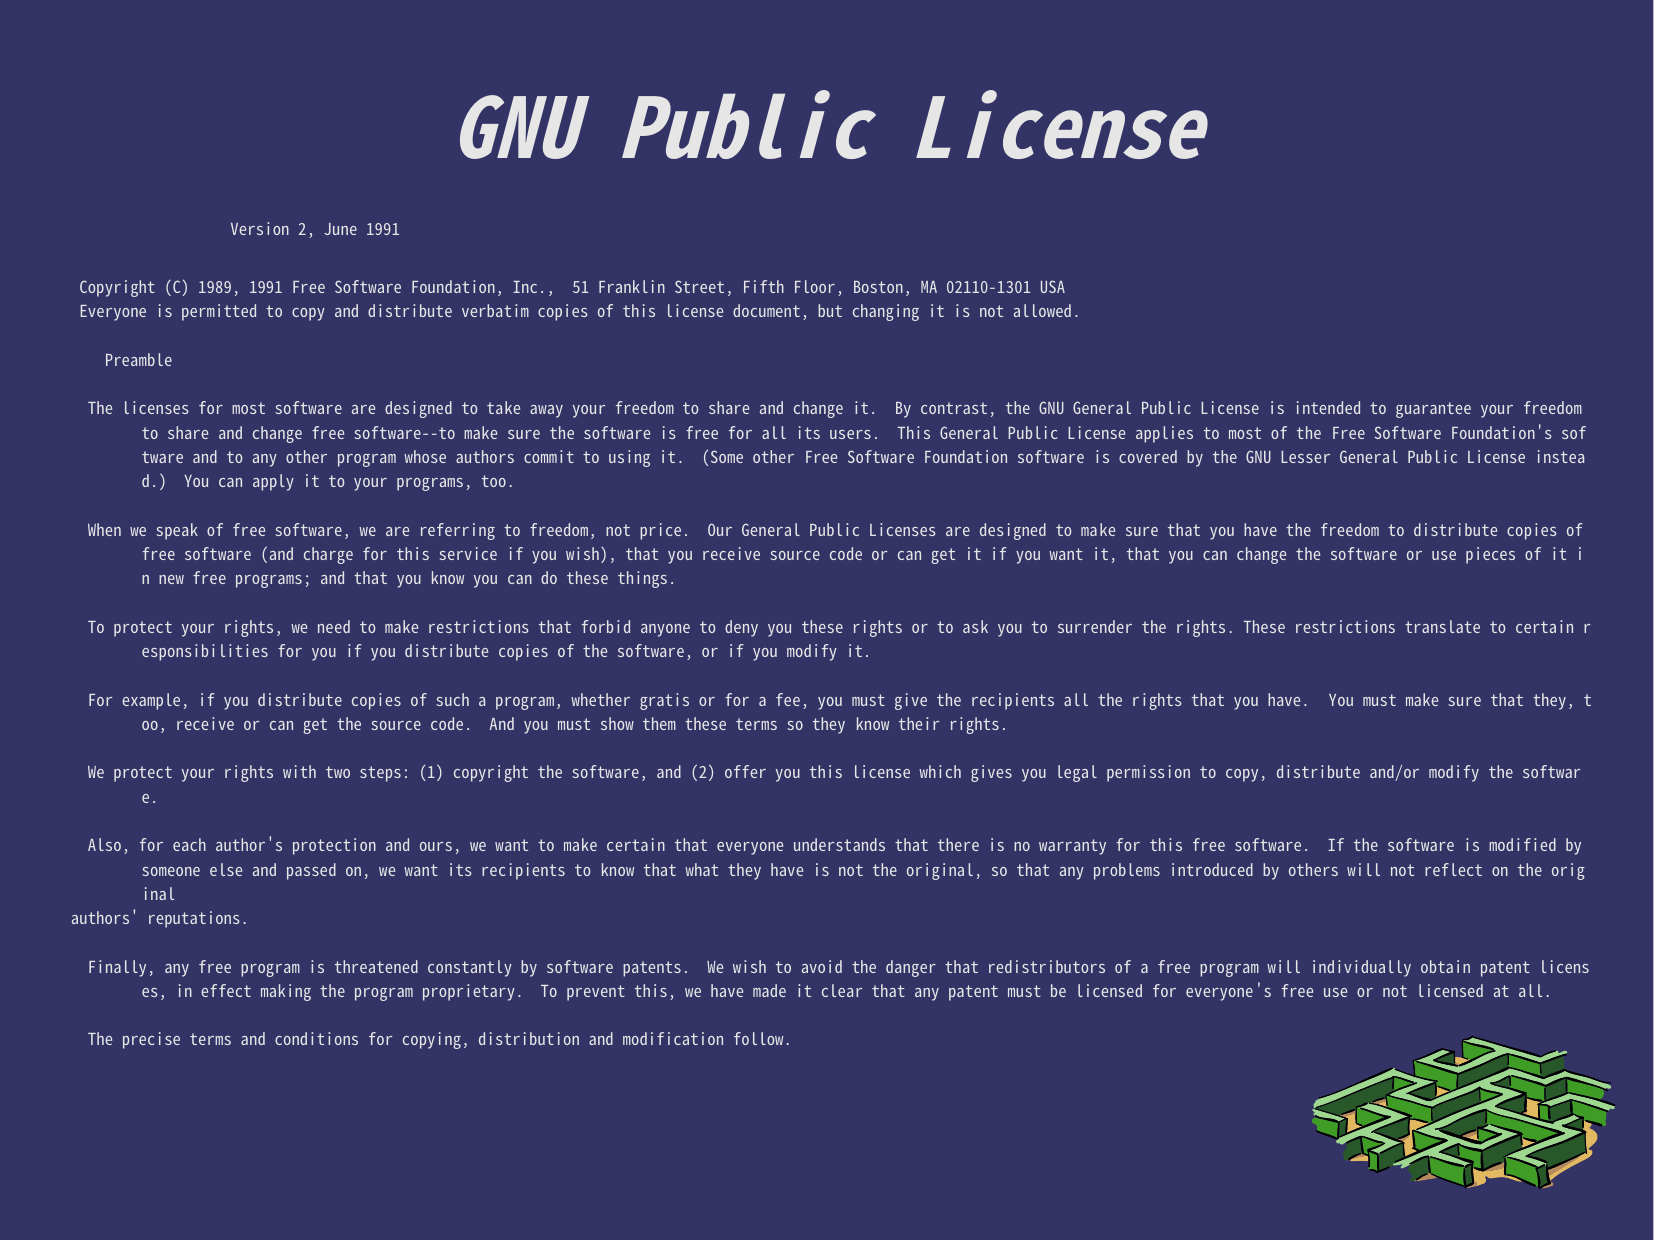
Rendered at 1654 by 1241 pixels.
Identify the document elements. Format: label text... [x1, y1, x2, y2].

title GNU Public License [121, 19, 1534, 177]
list Version 2, June 1991 Copyright (C) 1989, 1991 Free Software Foundation, Inc., 51 Franklin Street, Fifth Floor, Boston, MA 02110-1301 USA Everyone is permitted to copy and distribute verbatim copies of this license document, but changing it is not allowed. Preamble The licenses for most software are designed to take away your freedom to share and change it. By contrast, the GNU General Public License is intended to guarantee your freedom to share and change free software--to make sure the software is free for all its users. This General Public License applies to most of the Free Software Foundation's software and to any other program whose authors commit to using it. (Some other Free Software Foundation software is covered by the GNU Lesser General Public License instead.) You can apply it to your programs, too. When we speak of free software, we are referring to freedom, not price. Our General Public Licenses are designed to make sure that you have the freedom to distribute copies of free software (and charge for this service if you wish), that you receive source code or can get it if you want it, that you can change the software or use pieces of it in new free programs; and that you know you can do these things. To protect your rights, we need to make restrictions that forbid anyone to deny you these rights or to ask you to surrender the rights. These restrictions translate to certain responsibilities for you if you distribute copies of the software, or if you modify it. For example, if you distribute copies of such a program, whether gratis or for a fee, you must give the recipients all the rights that you have. You must make sure that they, too, receive or can get the source code. And you must show them these terms so they know their rights. We protect your rights with two steps: (1) copyright the software, and (2) offer you this license which gives you legal permission to copy, distribute and/or modify the software. Also, for each author's protection and ours, we want to make certain that everyone understands that there is no warranty for this free software. If the software is modified by someone else and passed on, we want its recipients to know that what they have is not the original, so that any problems introduced by others will not reflect on the original authors' reputations. Finally, any free program is threatened constantly by software patents. We wish to avoid the danger that redistributors of a free program will individually obtain patent licenses, in effect making the program proprietary. To prevent this, we have made it clear that any patent must be licensed for everyone's free use or not licensed at all. The precise terms and conditions for copying, distribution and modification follow. [59, 177, 1595, 945]
